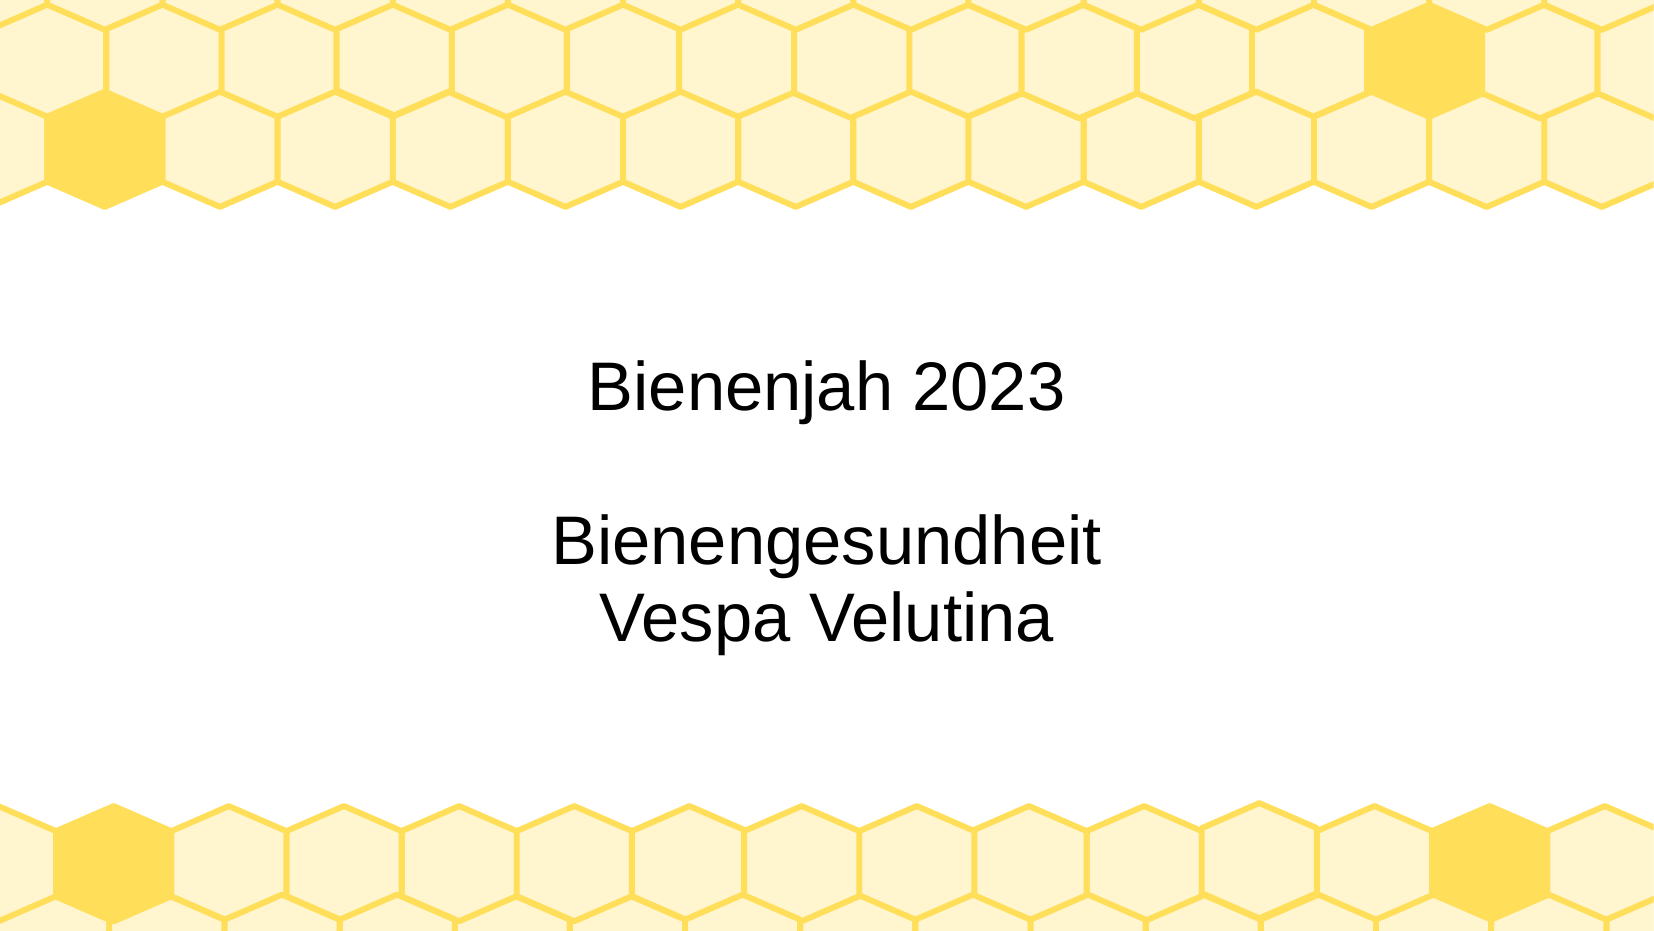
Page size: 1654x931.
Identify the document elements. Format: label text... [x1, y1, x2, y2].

title Bienenjah 2023 Bienengesundheit Vespa Velutina [88, 236, 1565, 768]
